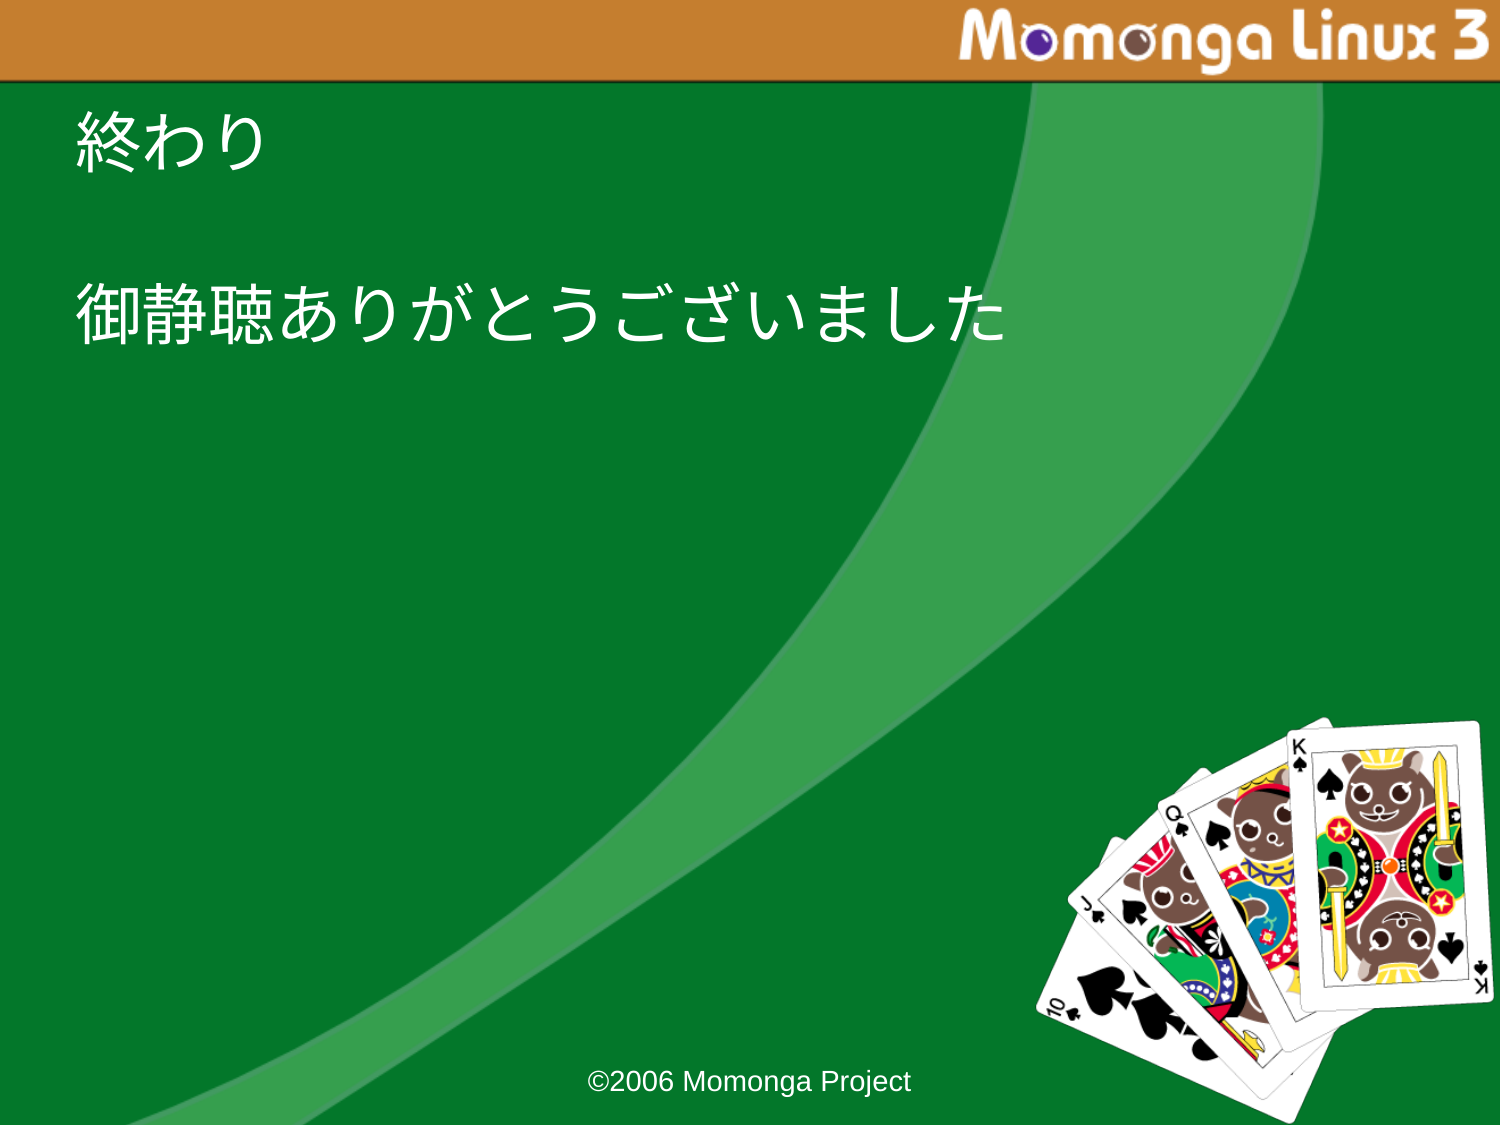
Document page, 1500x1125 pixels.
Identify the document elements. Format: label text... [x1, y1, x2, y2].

list 御静聴ありがとうございました [75, 262, 1426, 991]
title 終わり [75, 52, 1426, 226]
picture [0, 0, 1500, 1125]
